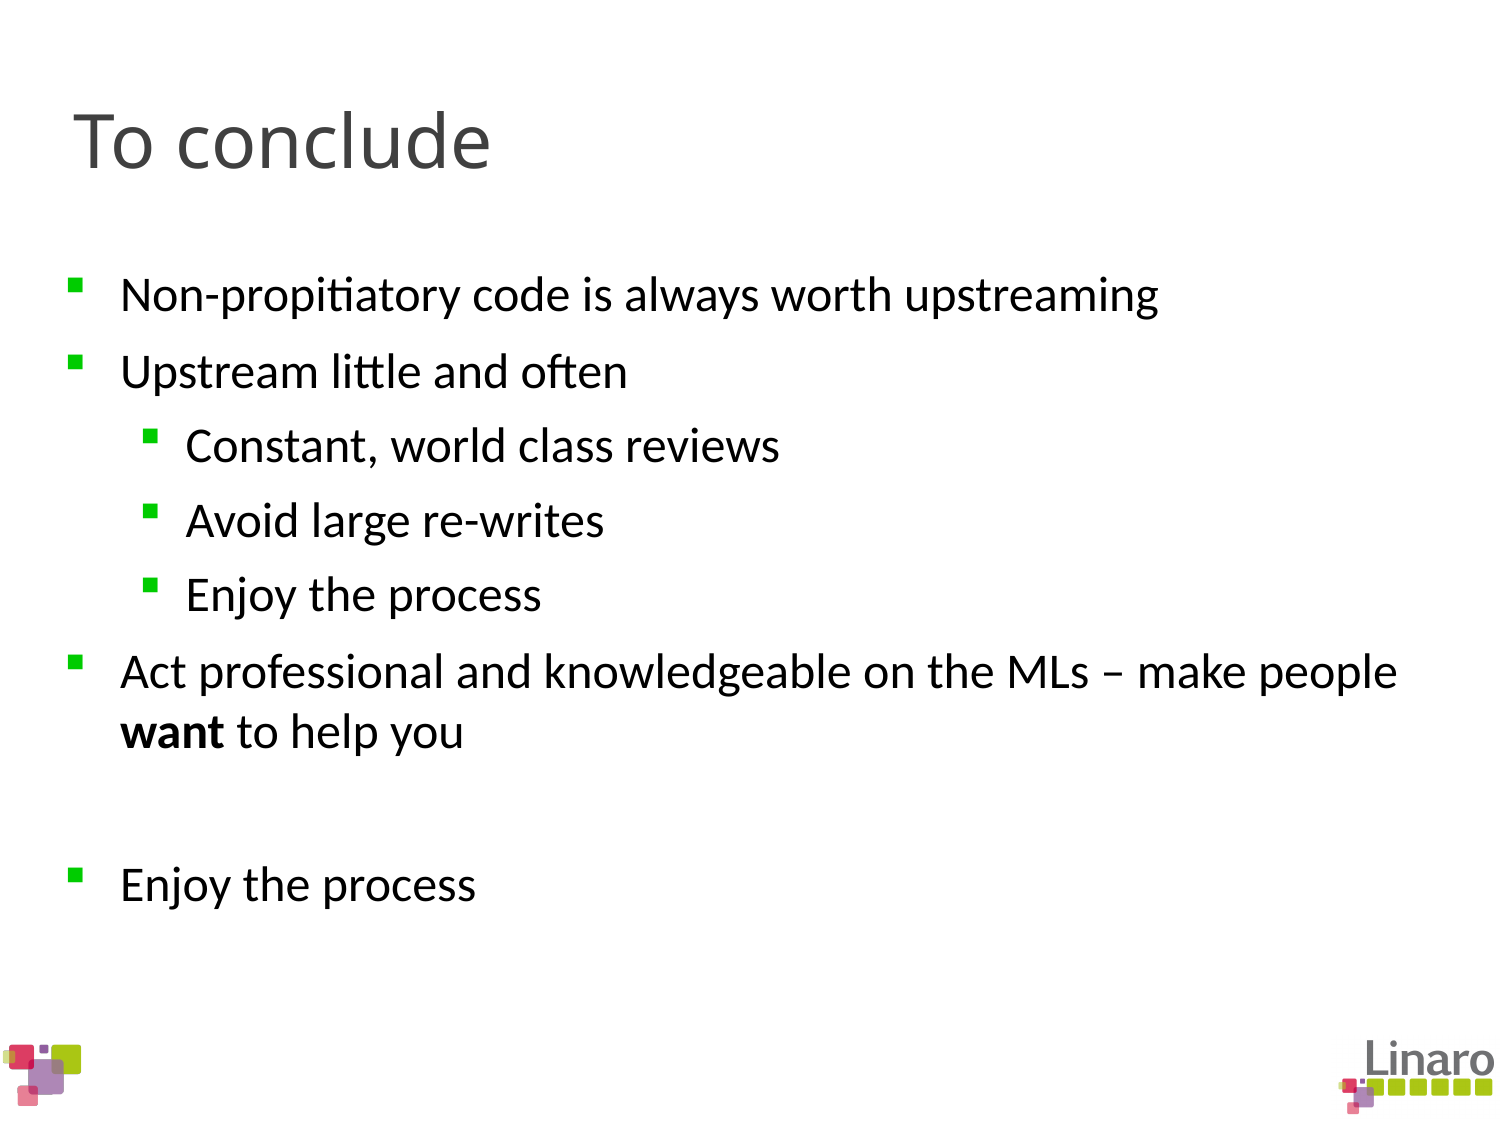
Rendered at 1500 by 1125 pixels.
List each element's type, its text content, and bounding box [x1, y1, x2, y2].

list Non-propitiatory code is always worth upstreaming Upstream little and often Constant, world class reviews Avoid large re-writes Enjoy the process Act professional and knowledgeable on the MLs – make people want to help you Enjoy the process [48, 254, 1418, 1034]
picture [0, 1041, 84, 1125]
title To conclude [59, 40, 1410, 237]
picture [1331, 1035, 1500, 1119]
